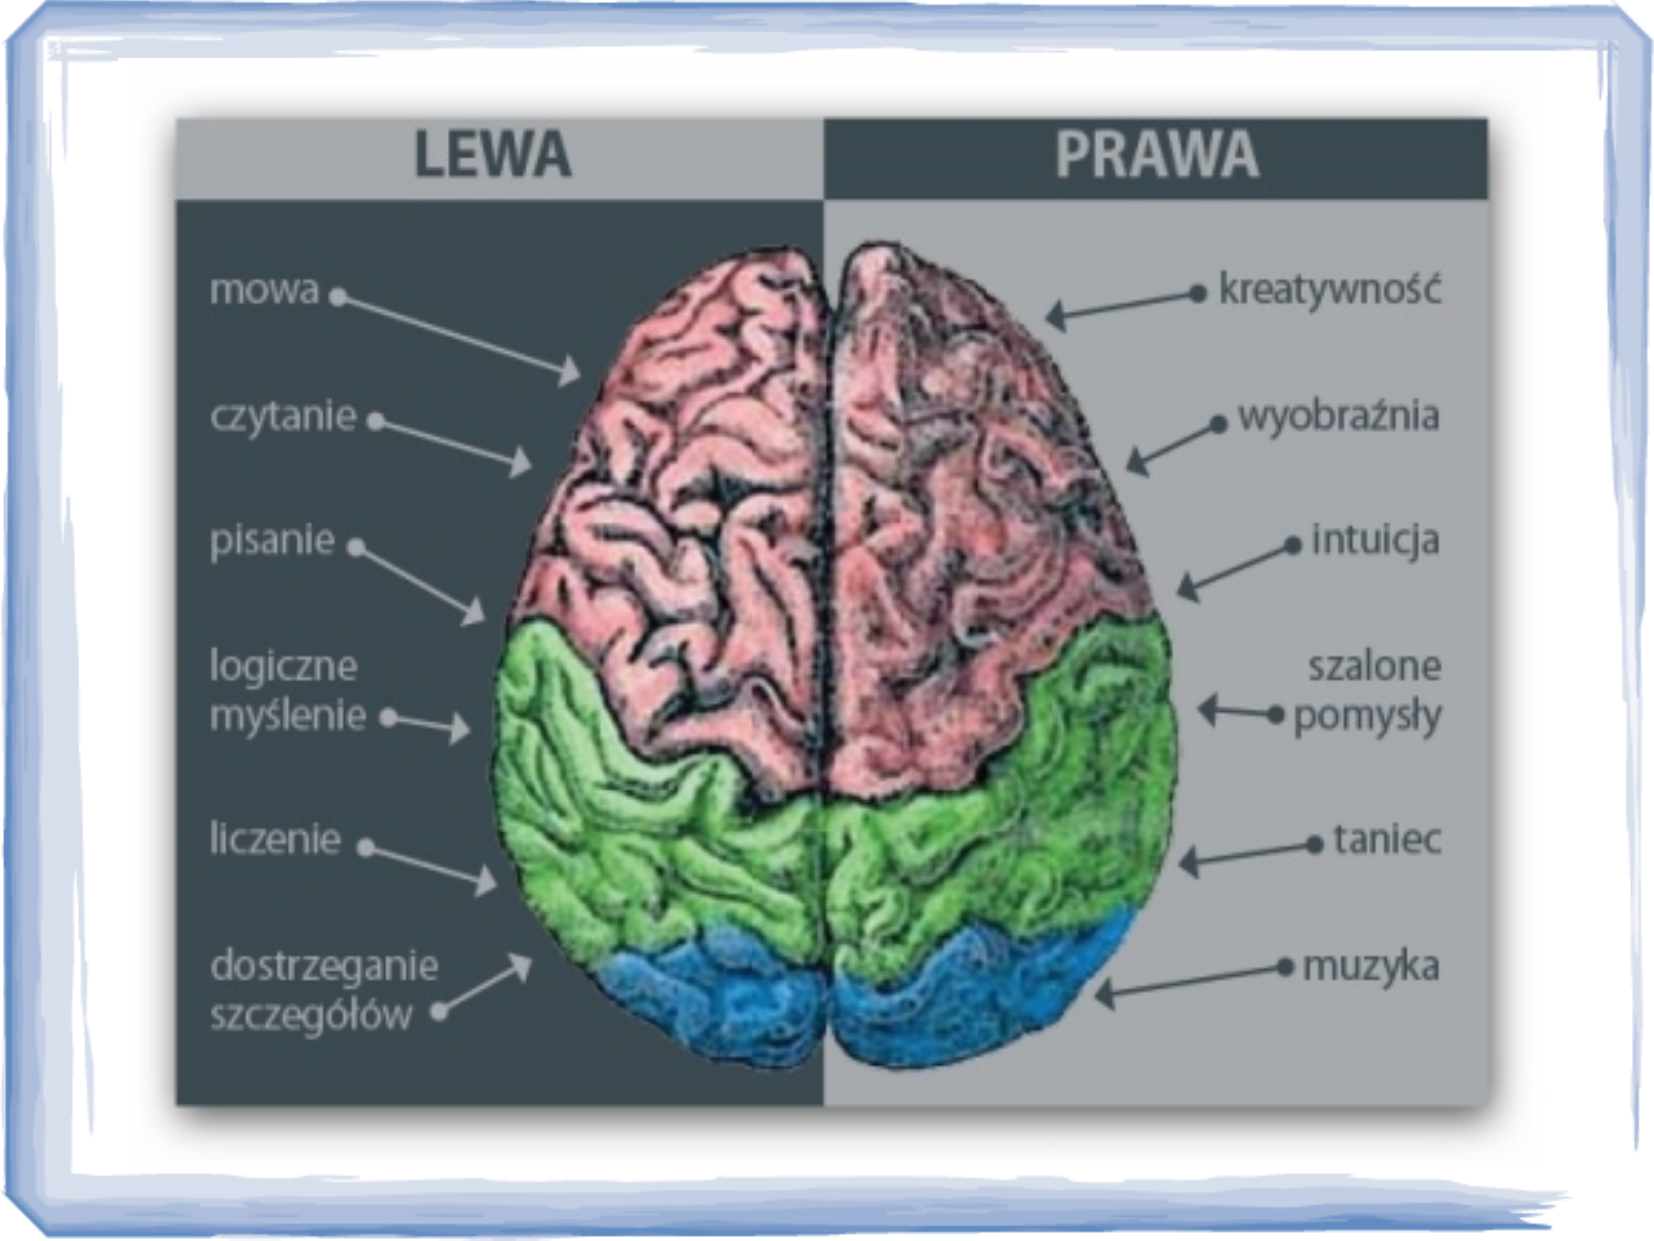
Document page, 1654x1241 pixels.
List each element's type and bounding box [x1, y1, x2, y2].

picture [118, 59, 1548, 1168]
